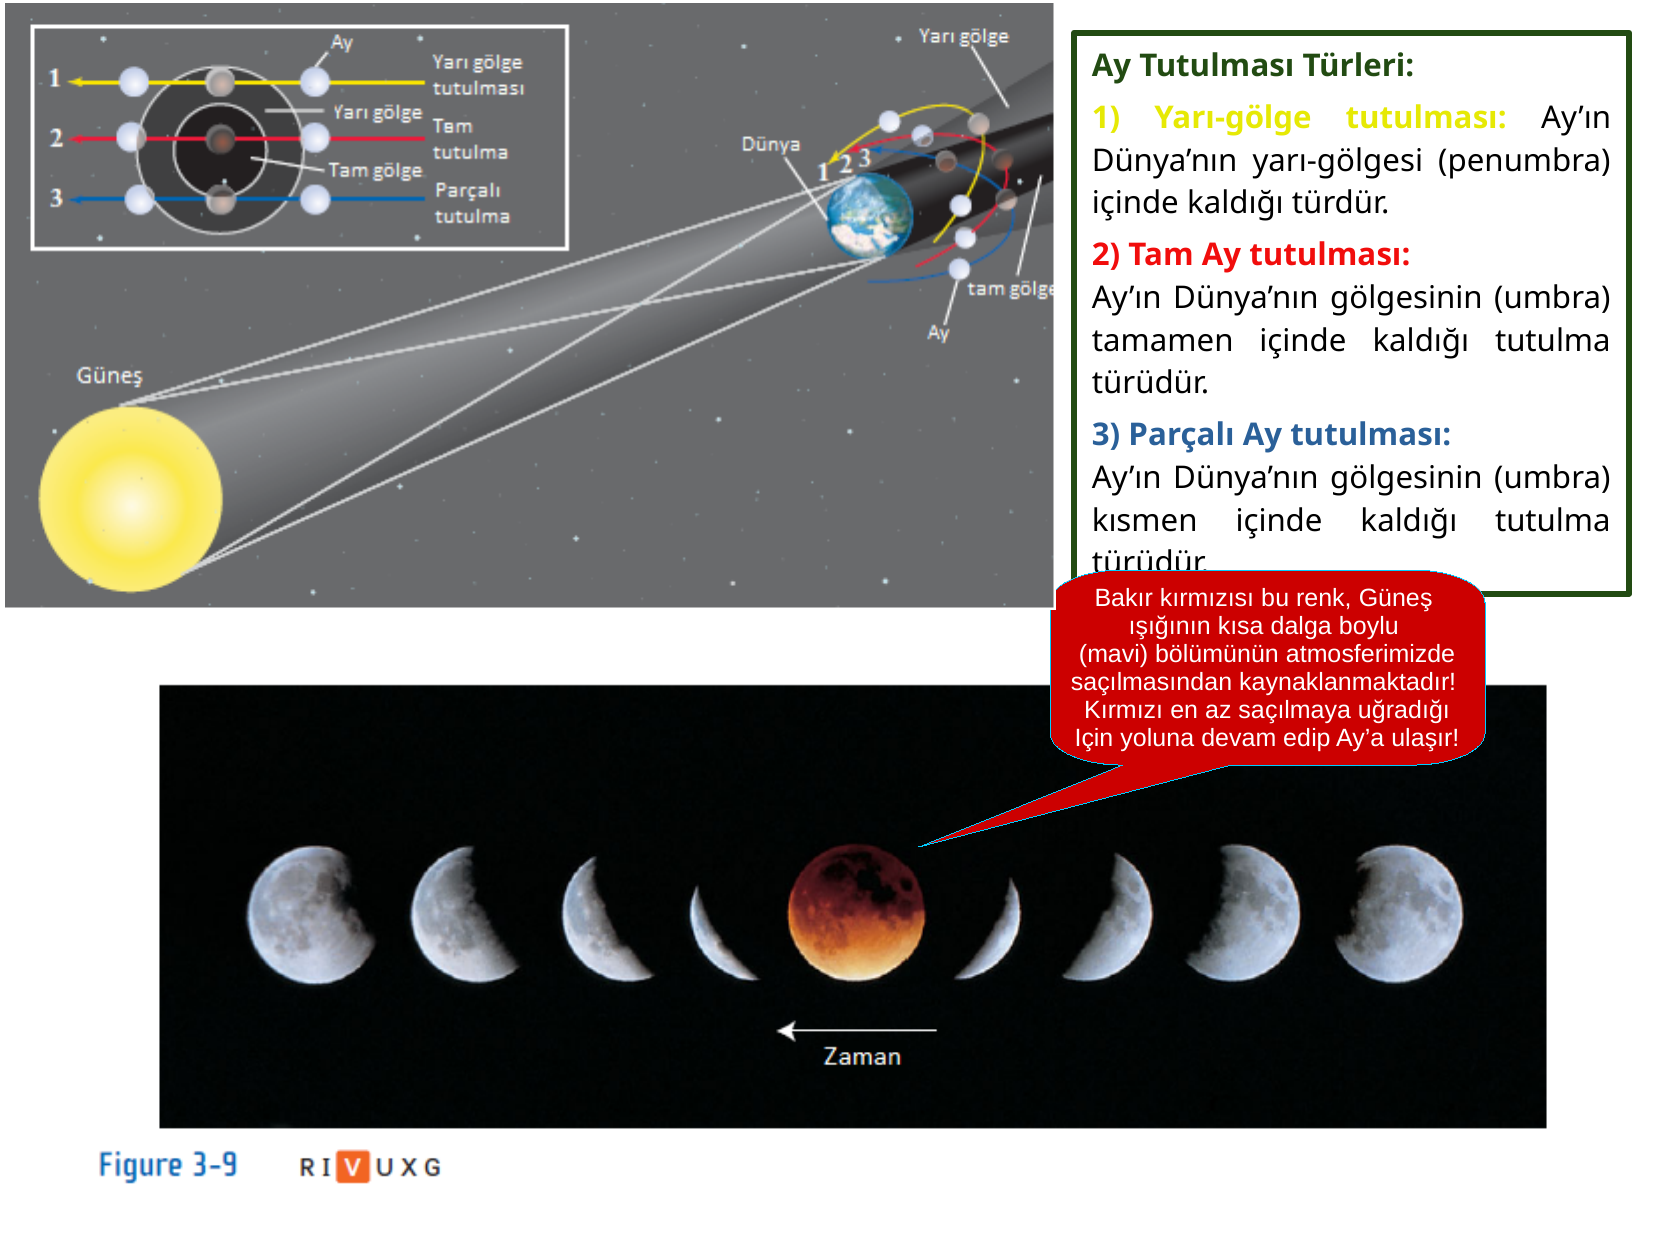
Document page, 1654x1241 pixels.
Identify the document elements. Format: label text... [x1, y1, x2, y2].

text_box Ay Tutulması Türleri: 1) Yarı-gölge tutulması: Ay’ın Dünya’nın yarı-gölgesi (penumbra) içinde kaldığı türdür. 2) Tam Ay tutulması: Ay’ın Dünya’nın gölgesinin (umbra) tamamen içinde kaldığı tutulma türüdür. 3) Parçalı Ay tutulması: Ay’ın Dünya’nın gölgesinin (umbra) kısmen içinde kaldığı tutulma türüdür. [1074, 32, 1630, 594]
text_box Bakır kırmızısı bu renk, Güneş ışığının kısa dalga boylu (mavi) bölümünün atmosferimizde saçılmasından kaynaklanmaktadır! Kırmızı en az saçılmaya uğradığı Için yoluna devam edip Ay’a ulaşır! [918, 570, 1486, 847]
picture [5, 3, 1056, 610]
picture [77, 659, 1591, 1194]
